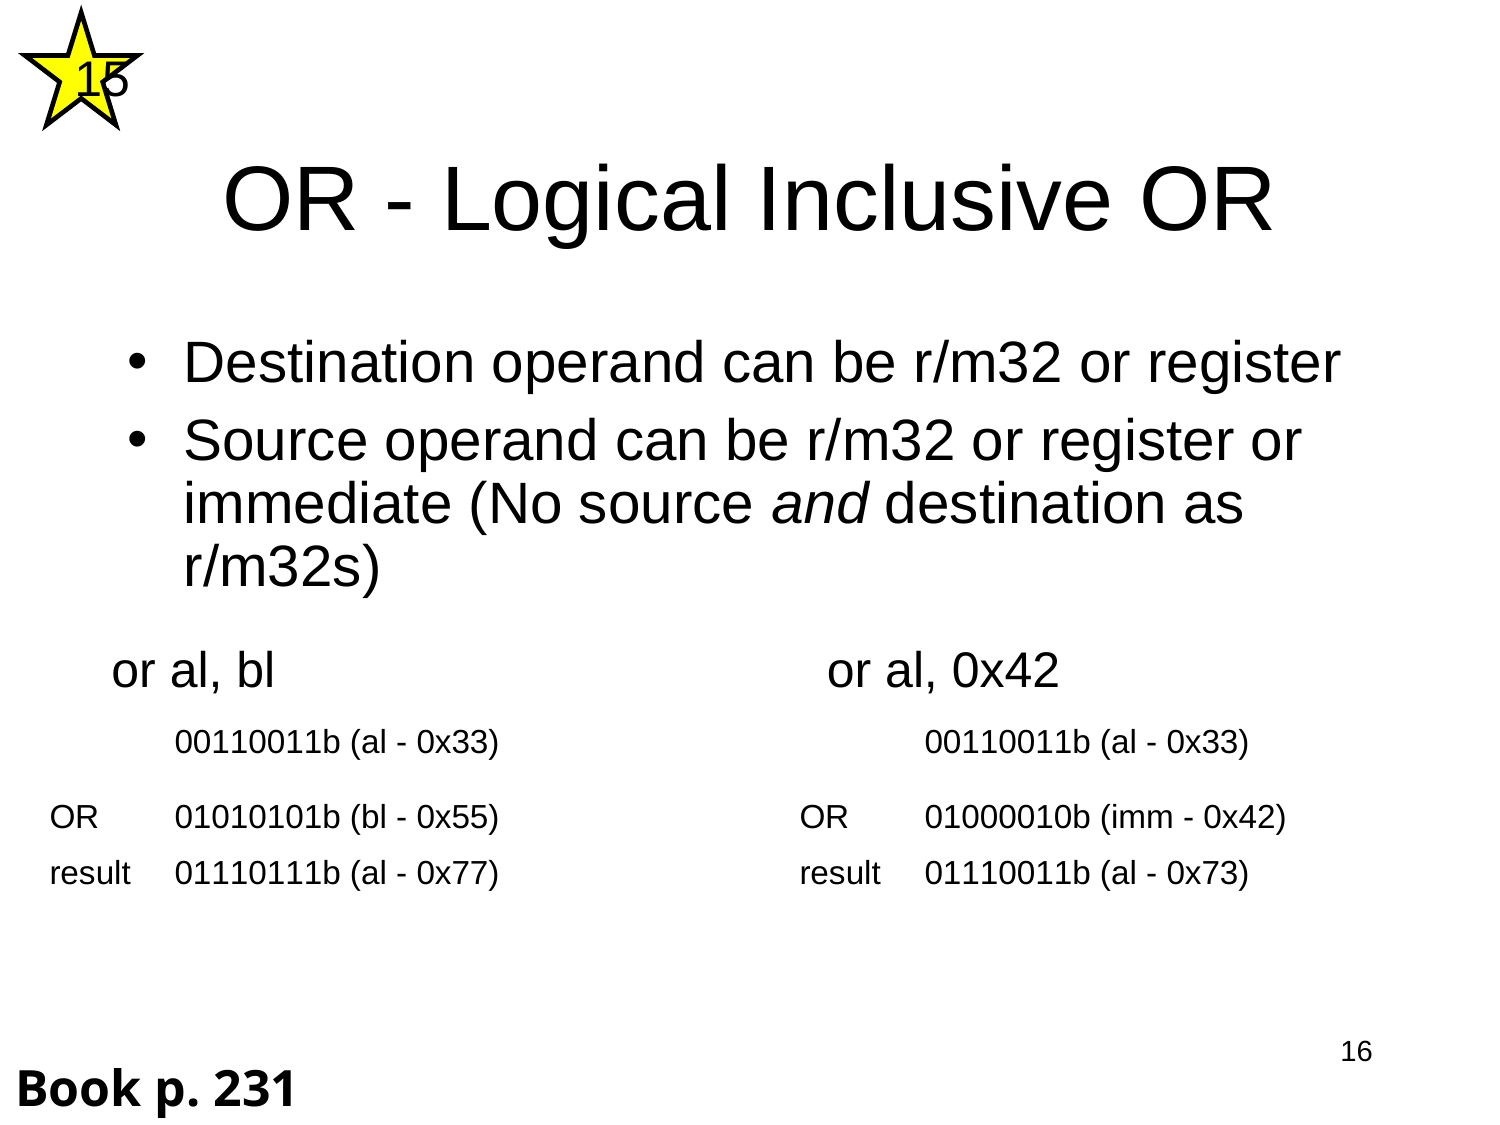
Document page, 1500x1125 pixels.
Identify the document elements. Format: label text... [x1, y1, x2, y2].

table_header [785, 713, 910, 788]
table_cell 01000010b (imm - 0x42) [910, 788, 1472, 843]
text_box or al, bl [96, 629, 291, 706]
text_box Book p. 231 [0, 1049, 315, 1125]
table_cell 01010101b (bl - 0x55) [160, 788, 722, 843]
table_header 00110011b (al - 0x33) [160, 713, 722, 788]
table_header [35, 713, 160, 788]
table_cell result [35, 843, 160, 899]
text_box 15 [110, 65, 125, 76]
table_cell 01110111b (al - 0x77) [160, 843, 722, 899]
text_box <number> [1074, 1025, 1388, 1101]
text_box or al, 0x42 [812, 629, 1076, 706]
text_box 15 [24, 12, 138, 125]
table_cell OR [785, 788, 910, 843]
table_cell result [785, 843, 910, 899]
table_cell OR [35, 788, 160, 843]
list Destination operand can be r/m32 or register Source operand can be r/m32 or register or immediate (No source and destination as r/m32s) [112, 324, 1388, 638]
table_cell 01110011b (al - 0x73) [910, 843, 1472, 899]
table_header 00110011b (al - 0x33) [910, 713, 1472, 788]
title OR - Logical Inclusive OR [112, 99, 1388, 288]
